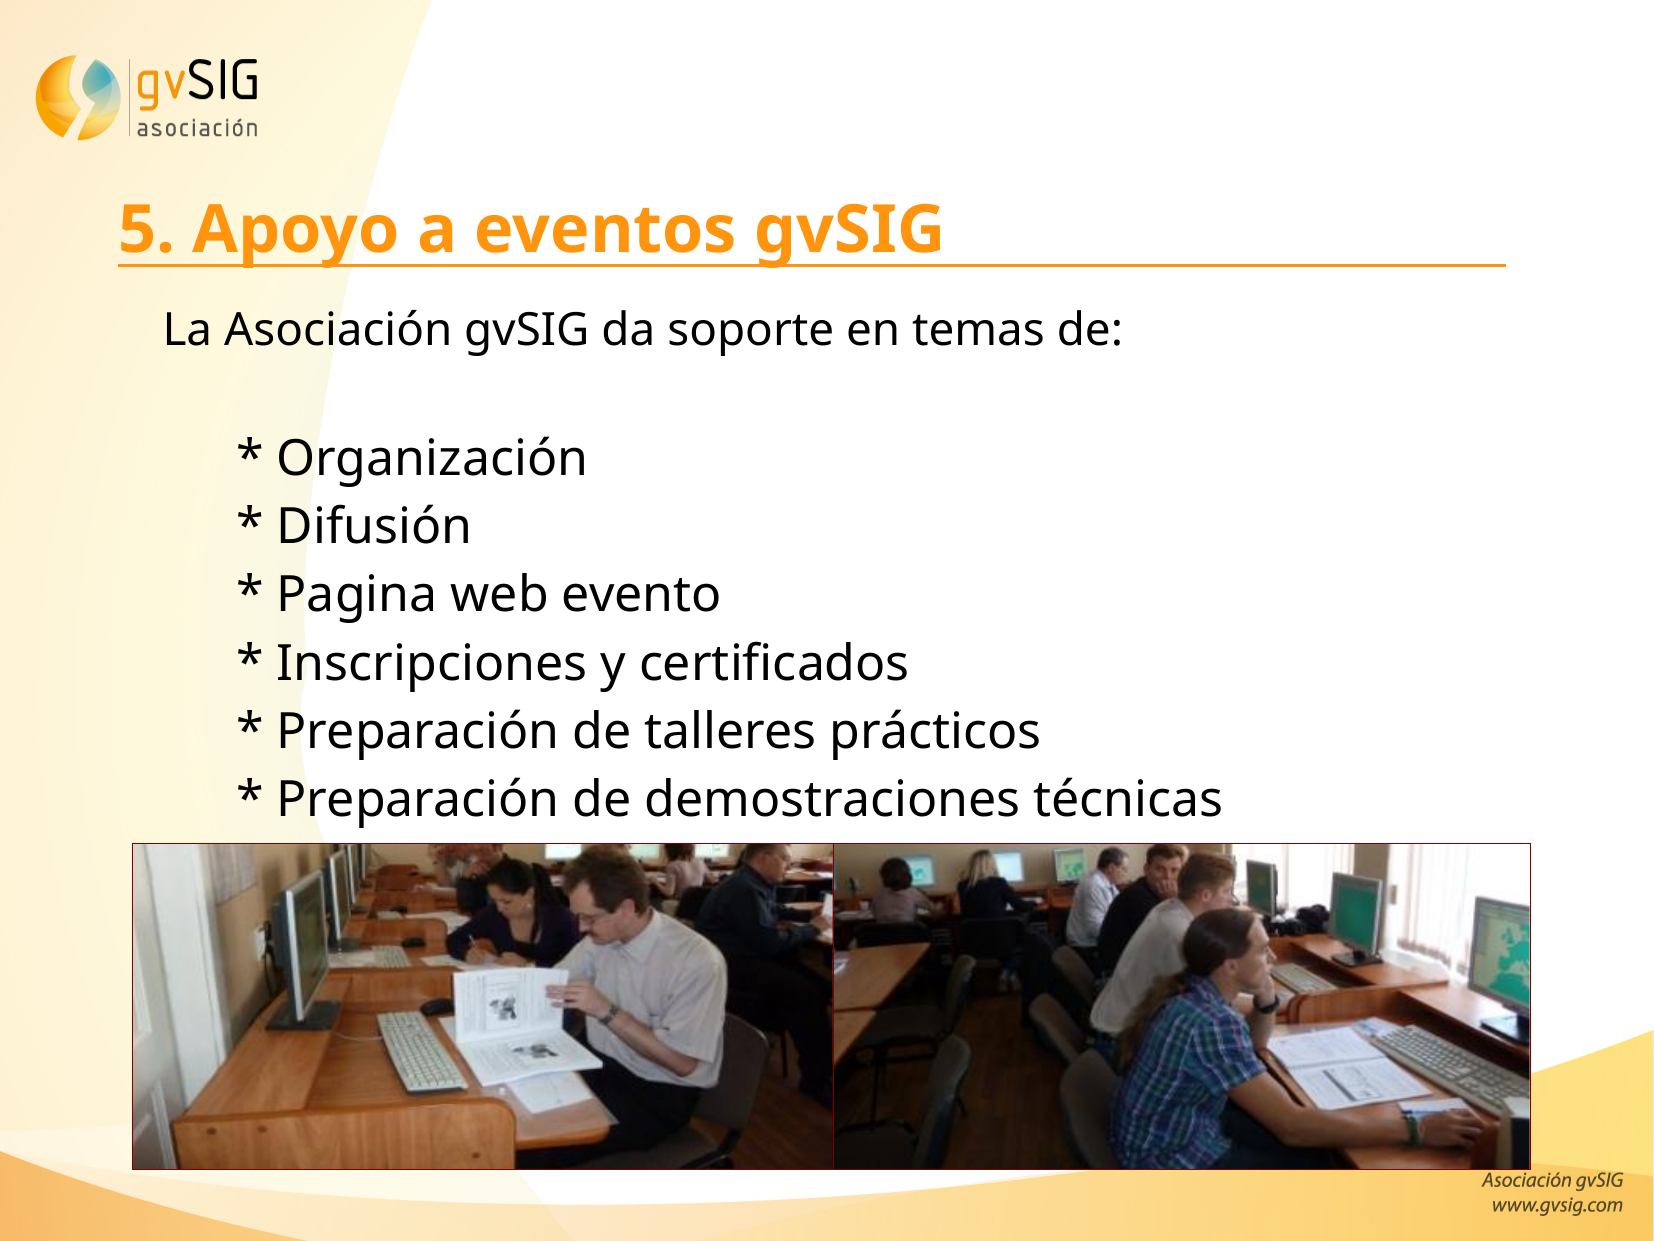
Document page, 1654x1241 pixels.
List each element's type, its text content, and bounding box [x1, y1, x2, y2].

picture [0, 0, 1654, 1241]
title 5. Apoyo a eventos gvSIG [118, 177, 1607, 276]
text_box La Asociación gvSIG da soporte en temas de: * Organización * Difusión * Pagina web evento * Inscripciones y certificados * Preparación de talleres prácticos * Preparación de demostraciones técnicas * Participación directa del equipo gvSIG [0, 289, 1625, 819]
